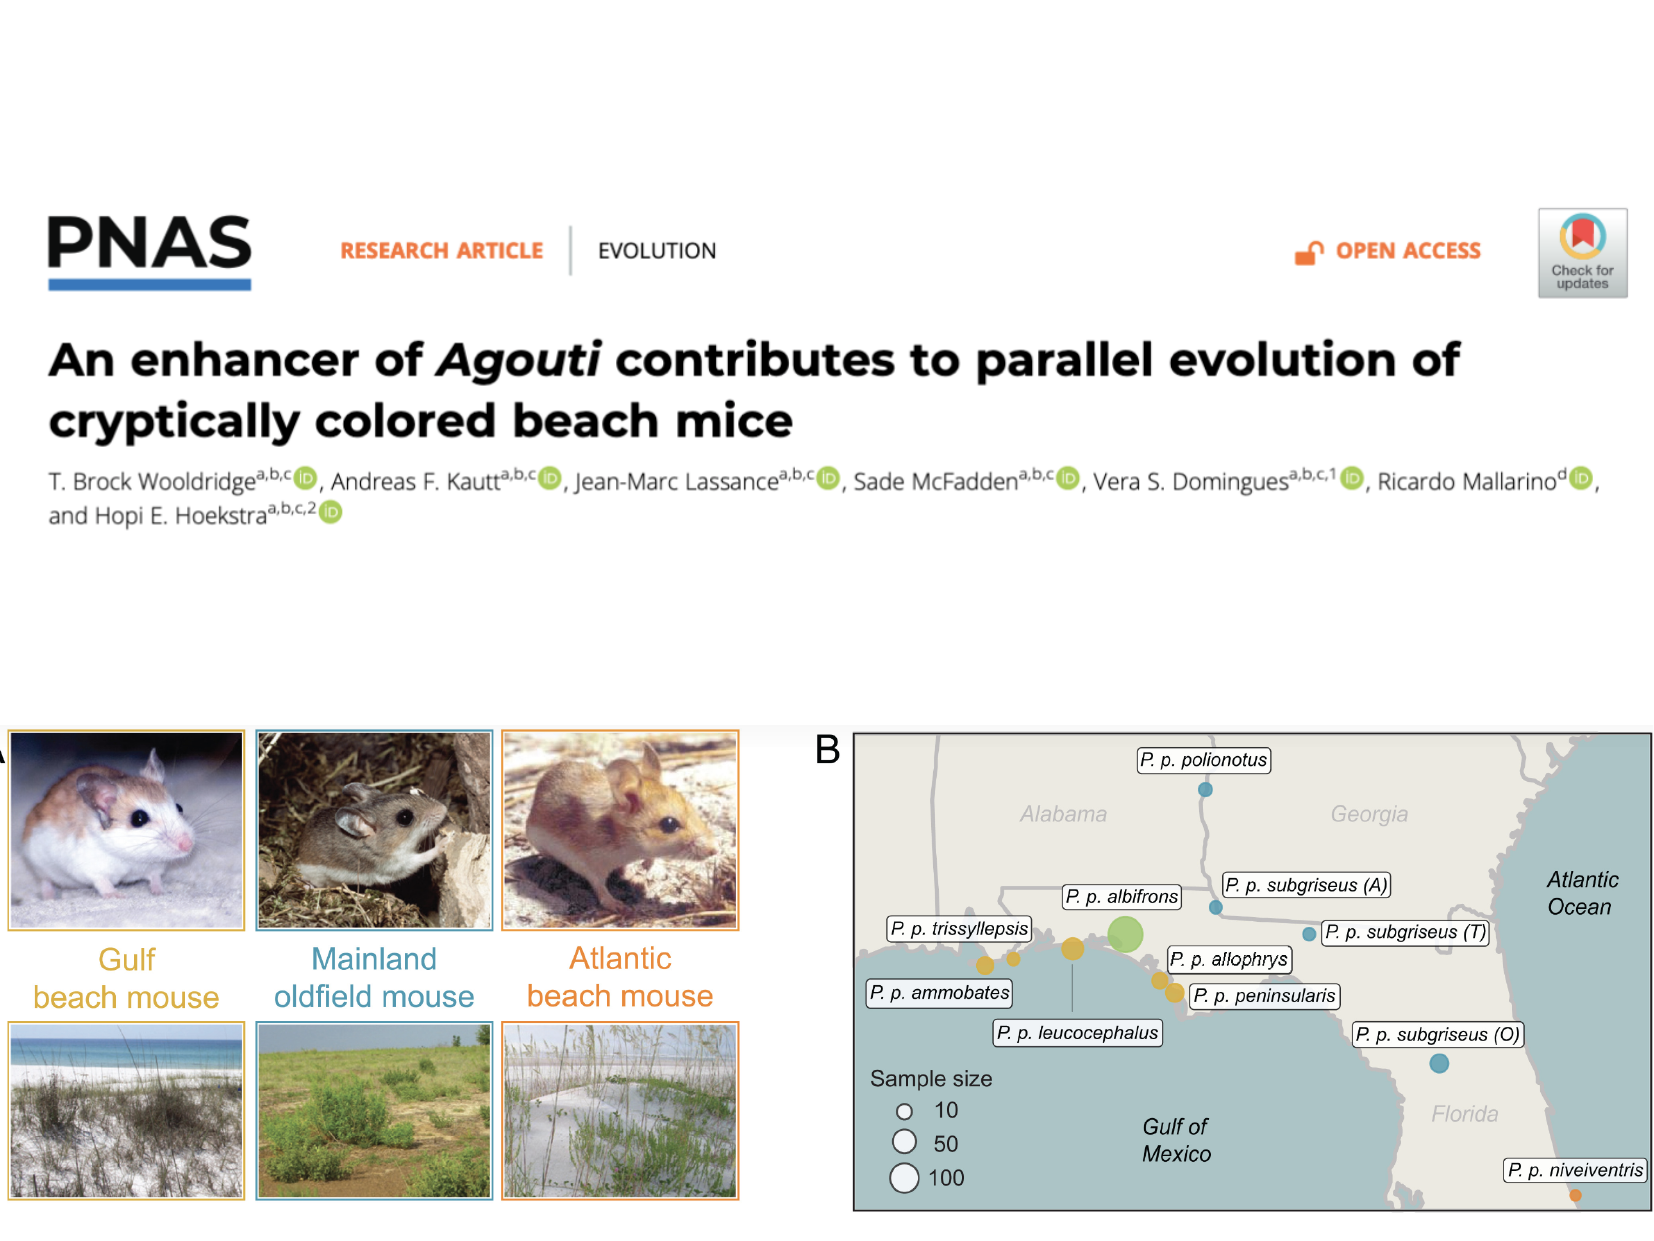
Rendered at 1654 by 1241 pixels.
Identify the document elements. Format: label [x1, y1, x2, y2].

picture [0, 725, 1654, 1218]
picture [18, 168, 1654, 554]
